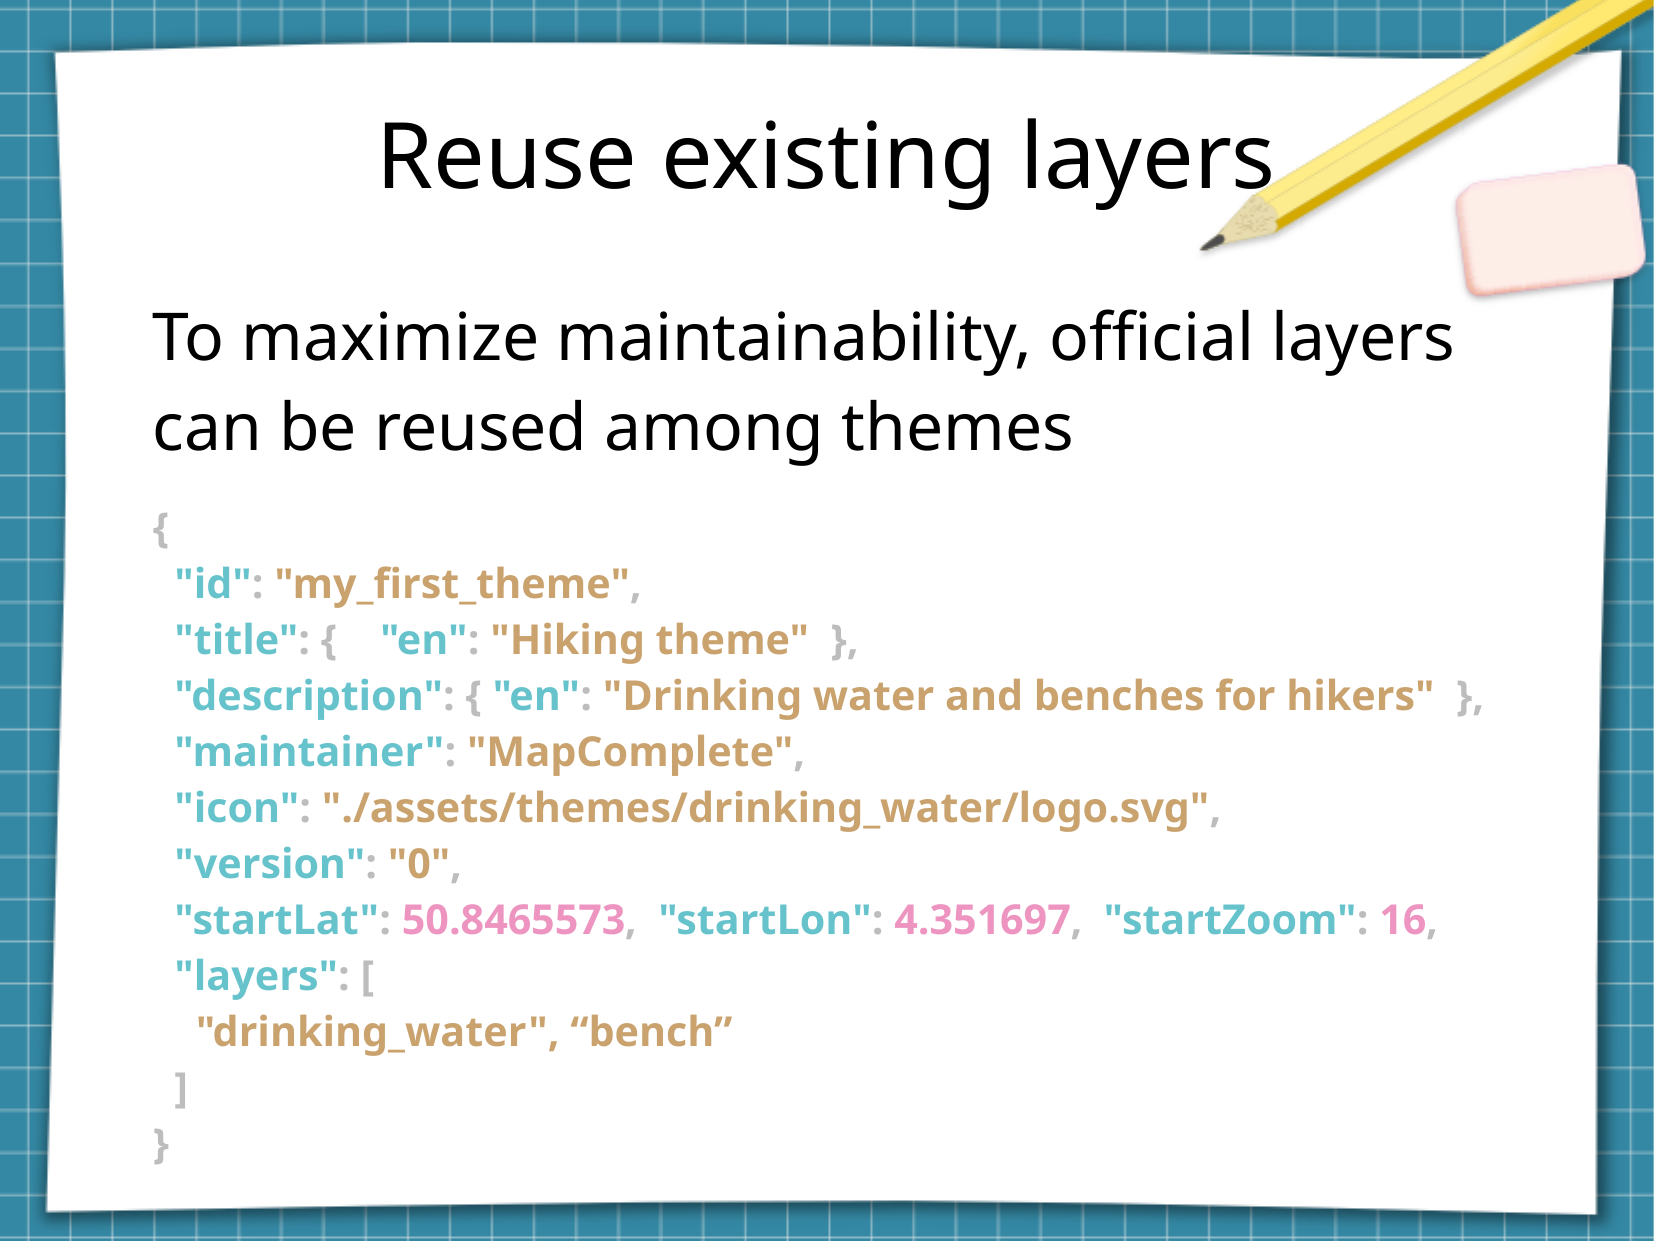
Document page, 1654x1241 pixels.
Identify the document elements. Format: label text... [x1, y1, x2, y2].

list To maximize maintainability, official layers can be reused among themes { "id": "my_first_theme", "title": { "en": "Hiking theme" }, "description": { "en": "Drinking water and benches for hikers" }, "maintainer": "MapComplete", "icon": "./assets/themes/drinking_water/logo.svg", "version": "0", "startLat": 50.8465573, "startLon": 4.351697, "startZoom": 16, "layers": [ "drinking_water", “bench” ] } [82, 290, 1571, 1186]
picture [0, 0, 1654, 1241]
title Reuse existing layers [82, 49, 1571, 257]
